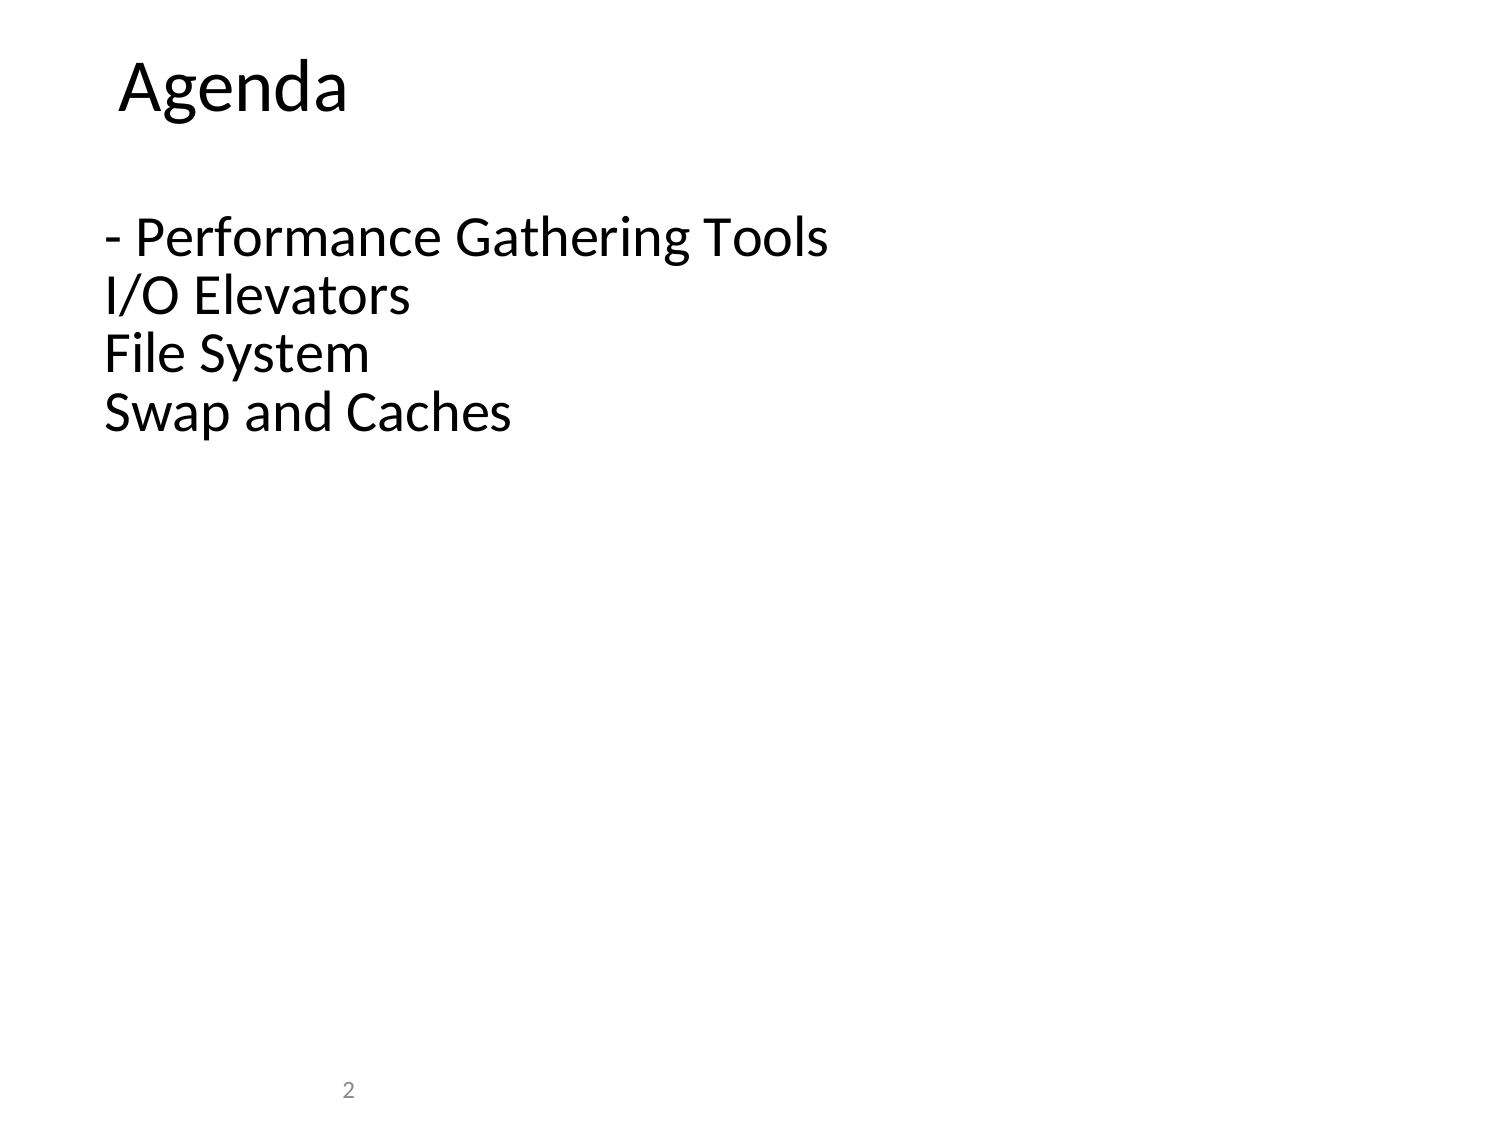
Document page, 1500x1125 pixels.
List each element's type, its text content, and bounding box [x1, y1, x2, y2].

text_box - Performance Gathering Tools I/O Elevators File System Swap and Caches [104, 212, 1480, 446]
text_box <number> [327, 1074, 1207, 1111]
text_box Agenda [103, 47, 365, 138]
